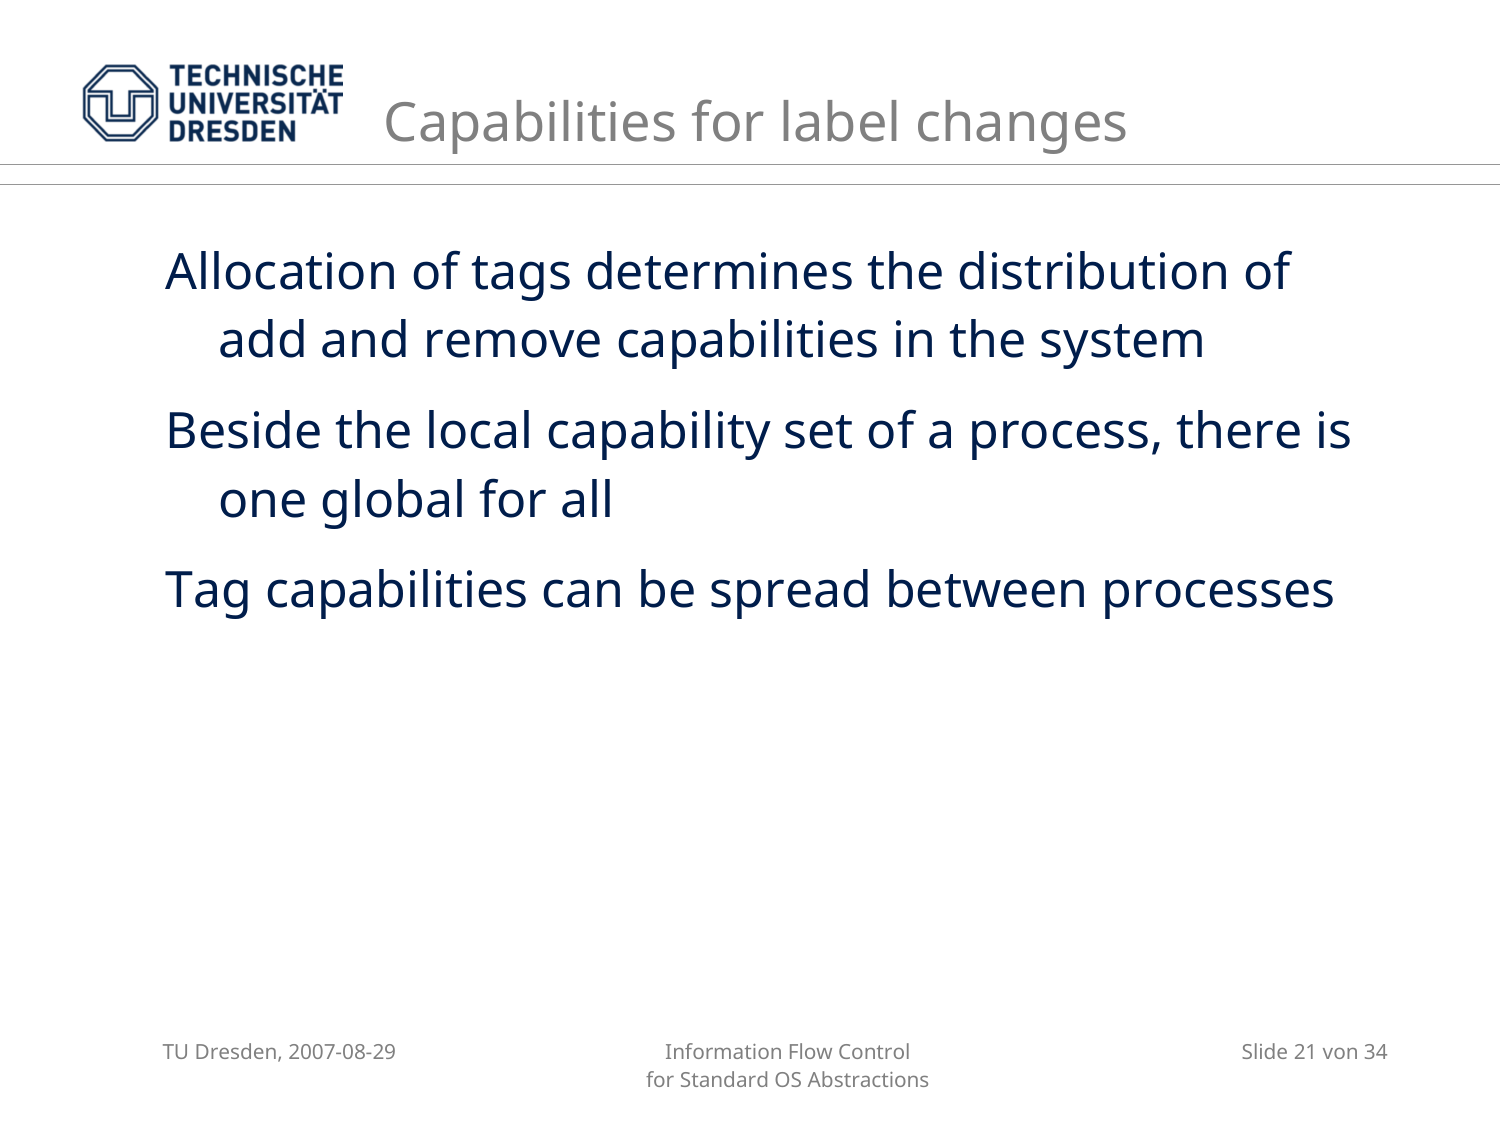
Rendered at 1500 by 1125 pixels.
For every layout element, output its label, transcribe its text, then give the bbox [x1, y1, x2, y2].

picture [82, 64, 343, 142]
list Allocation of tags determines the distribution of add and remove capabilities in the system Beside the local capability set of a process, there is one global for all Tag capabilities can be spread between processes [162, 236, 1388, 990]
title Capabilities for label changes [383, 87, 1468, 154]
